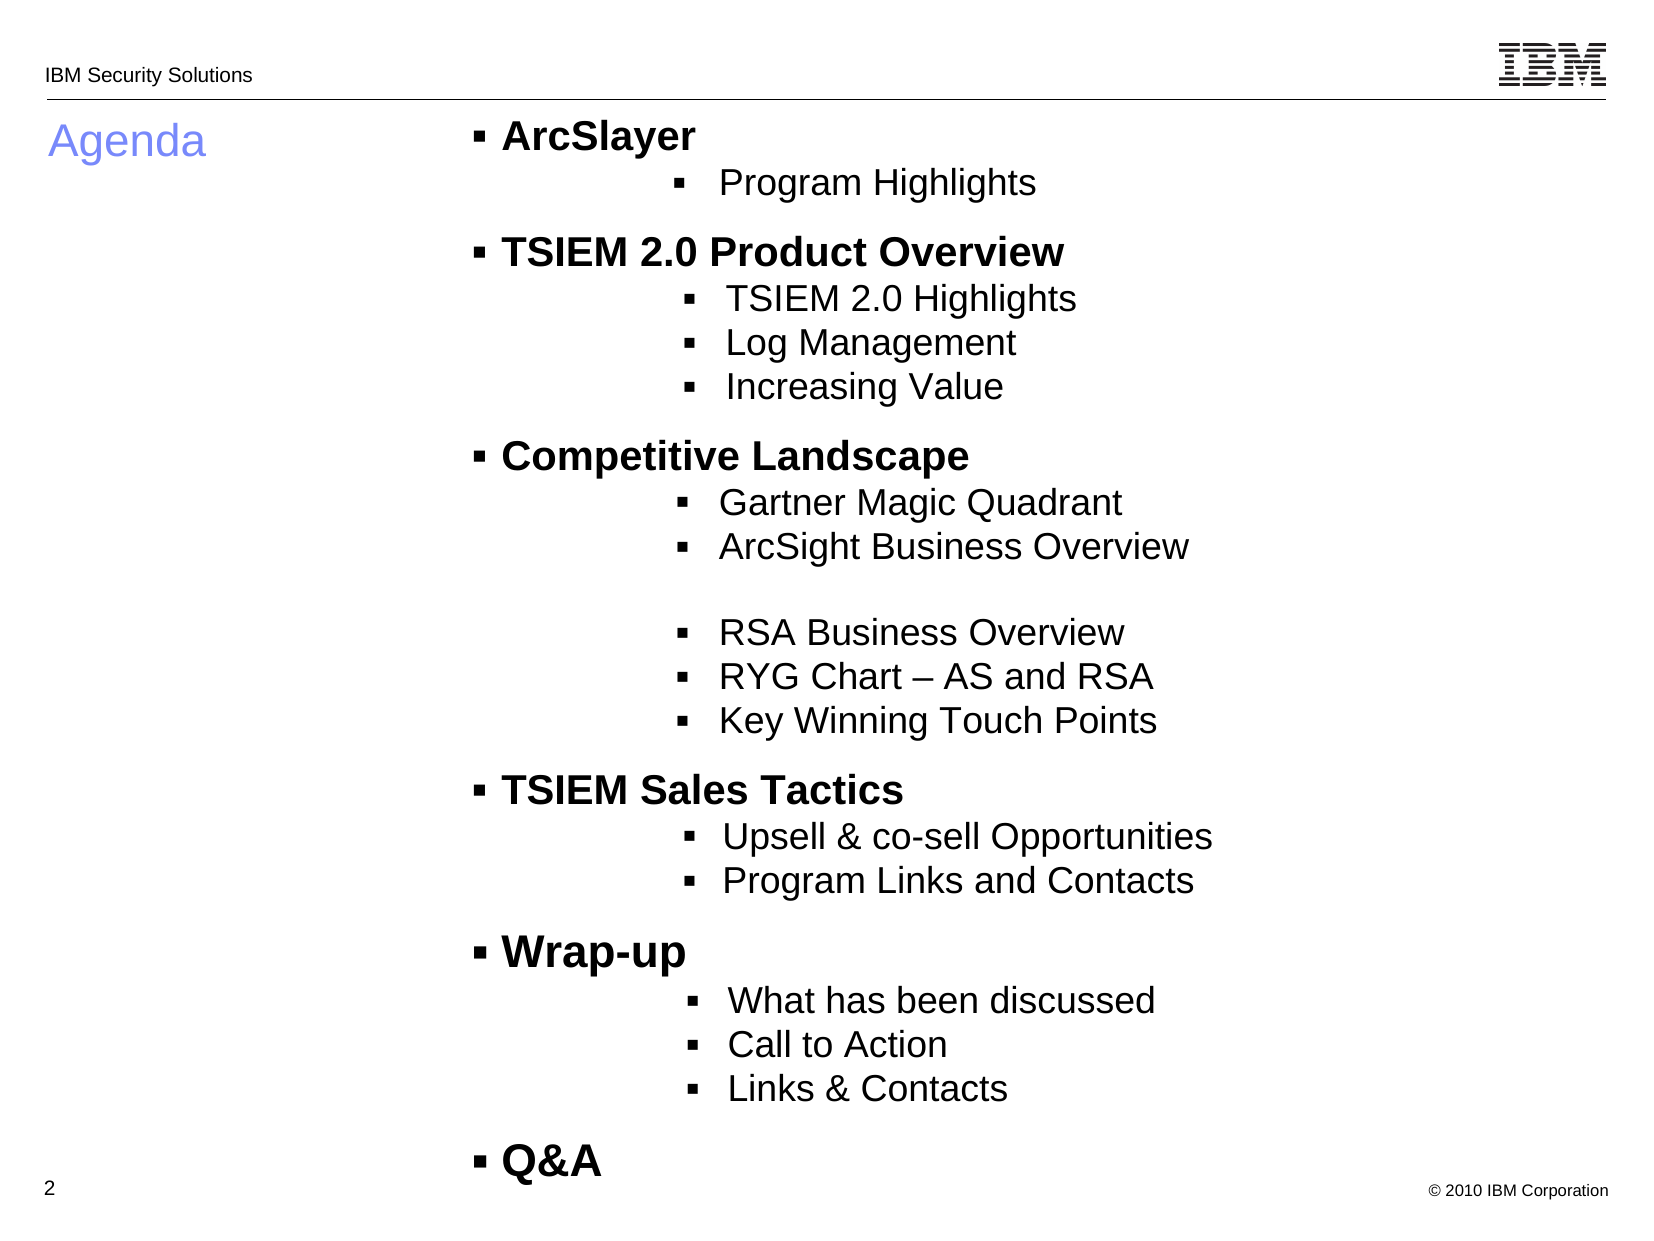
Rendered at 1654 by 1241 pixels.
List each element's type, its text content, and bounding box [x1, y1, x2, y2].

picture [1499, 43, 1606, 86]
title Agenda [33, 107, 1604, 239]
list ArcSlayer Program Highlights TSIEM 2.0 Product Overview TSIEM 2.0 Highlights Log Management Increasing Value Competitive Landscape Gartner Magic Quadrant ArcSight Business Overview RSA Business Overview RYG Chart – AS and RSA Key Winning Touch Points TSIEM Sales Tactics Upsell & co-sell Opportunities Program Links and Contacts Wrap-up What has been discussed Call to Action Links & Contacts Q&A [472, 113, 1315, 1181]
